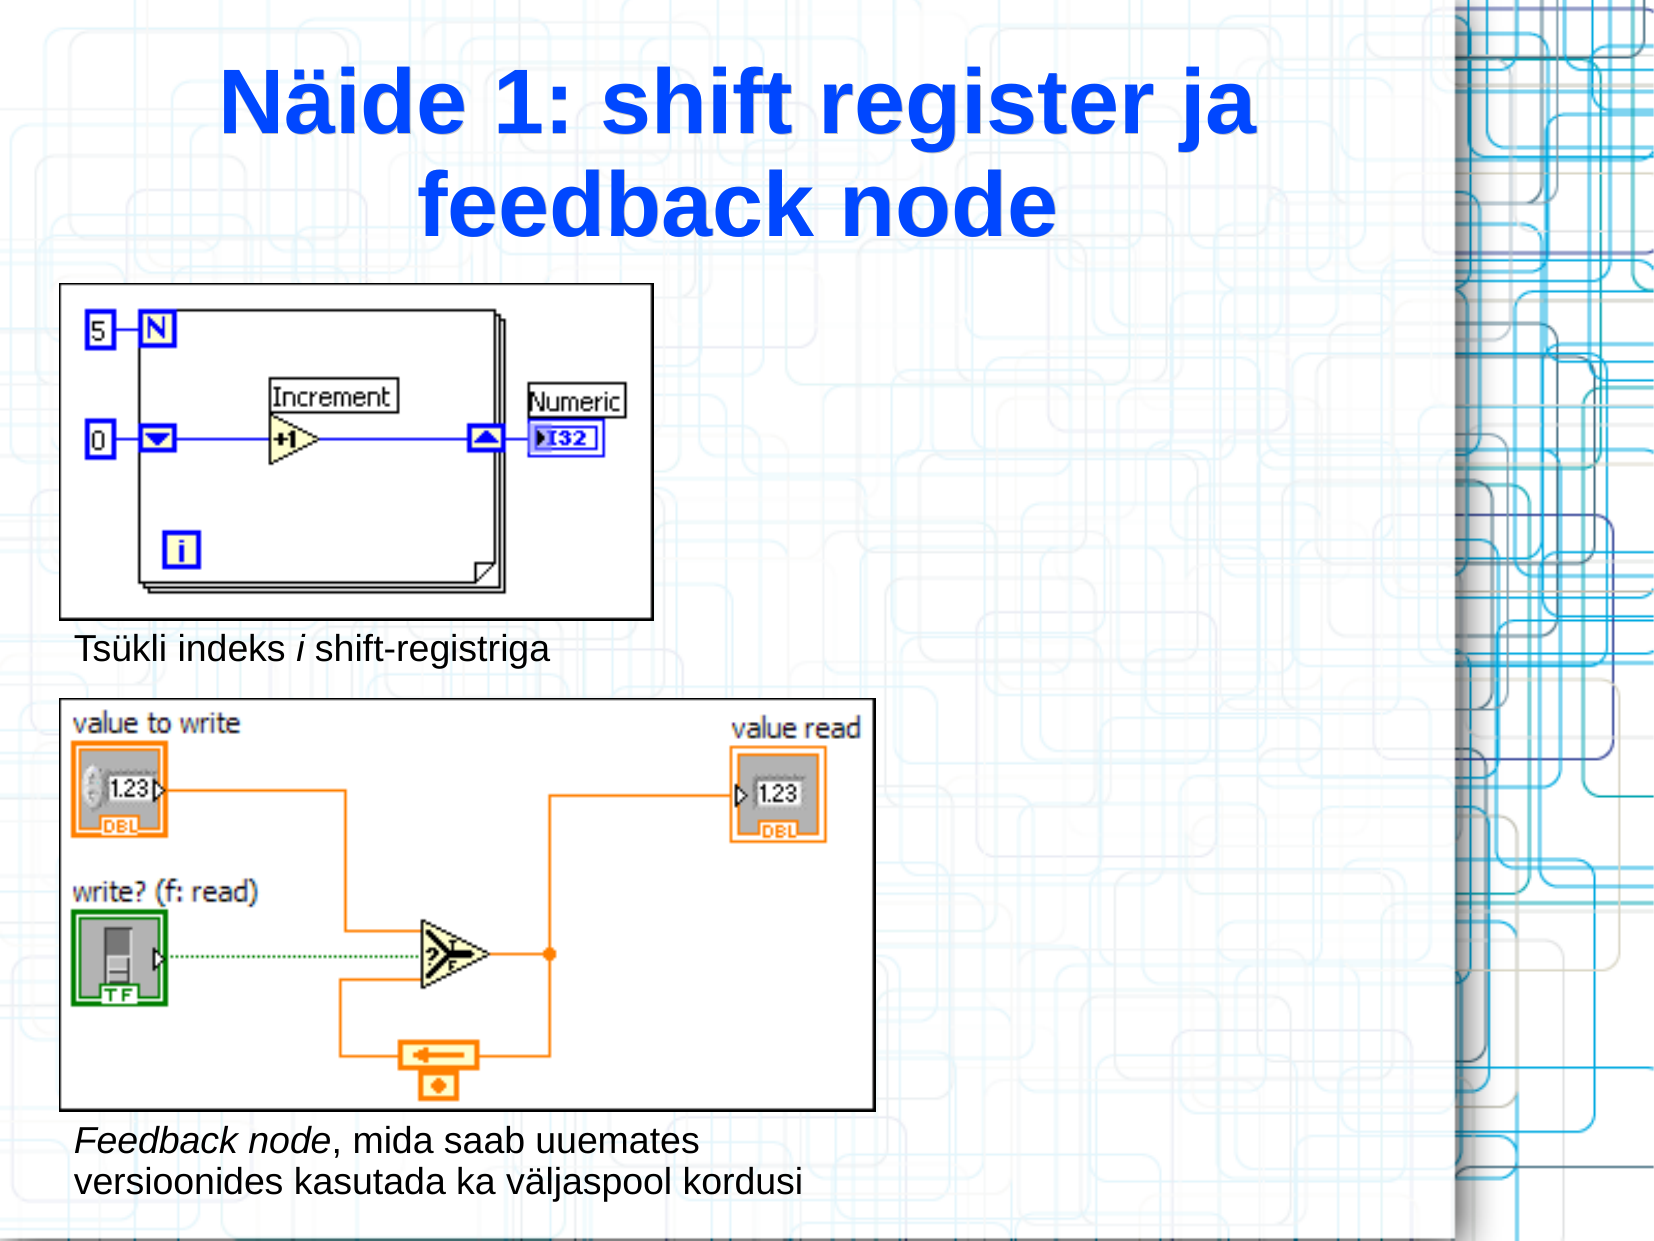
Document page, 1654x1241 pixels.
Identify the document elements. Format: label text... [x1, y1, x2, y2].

picture [0, 0, 1654, 1241]
title Näide 1: shift register ja feedback node [59, 50, 1418, 256]
text_box Tsükli indeks i shift-registriga [59, 620, 650, 677]
text_box Feedback node, mida saab uuemates versioonides kasutada ka väljaspool kordusi [59, 1111, 857, 1211]
